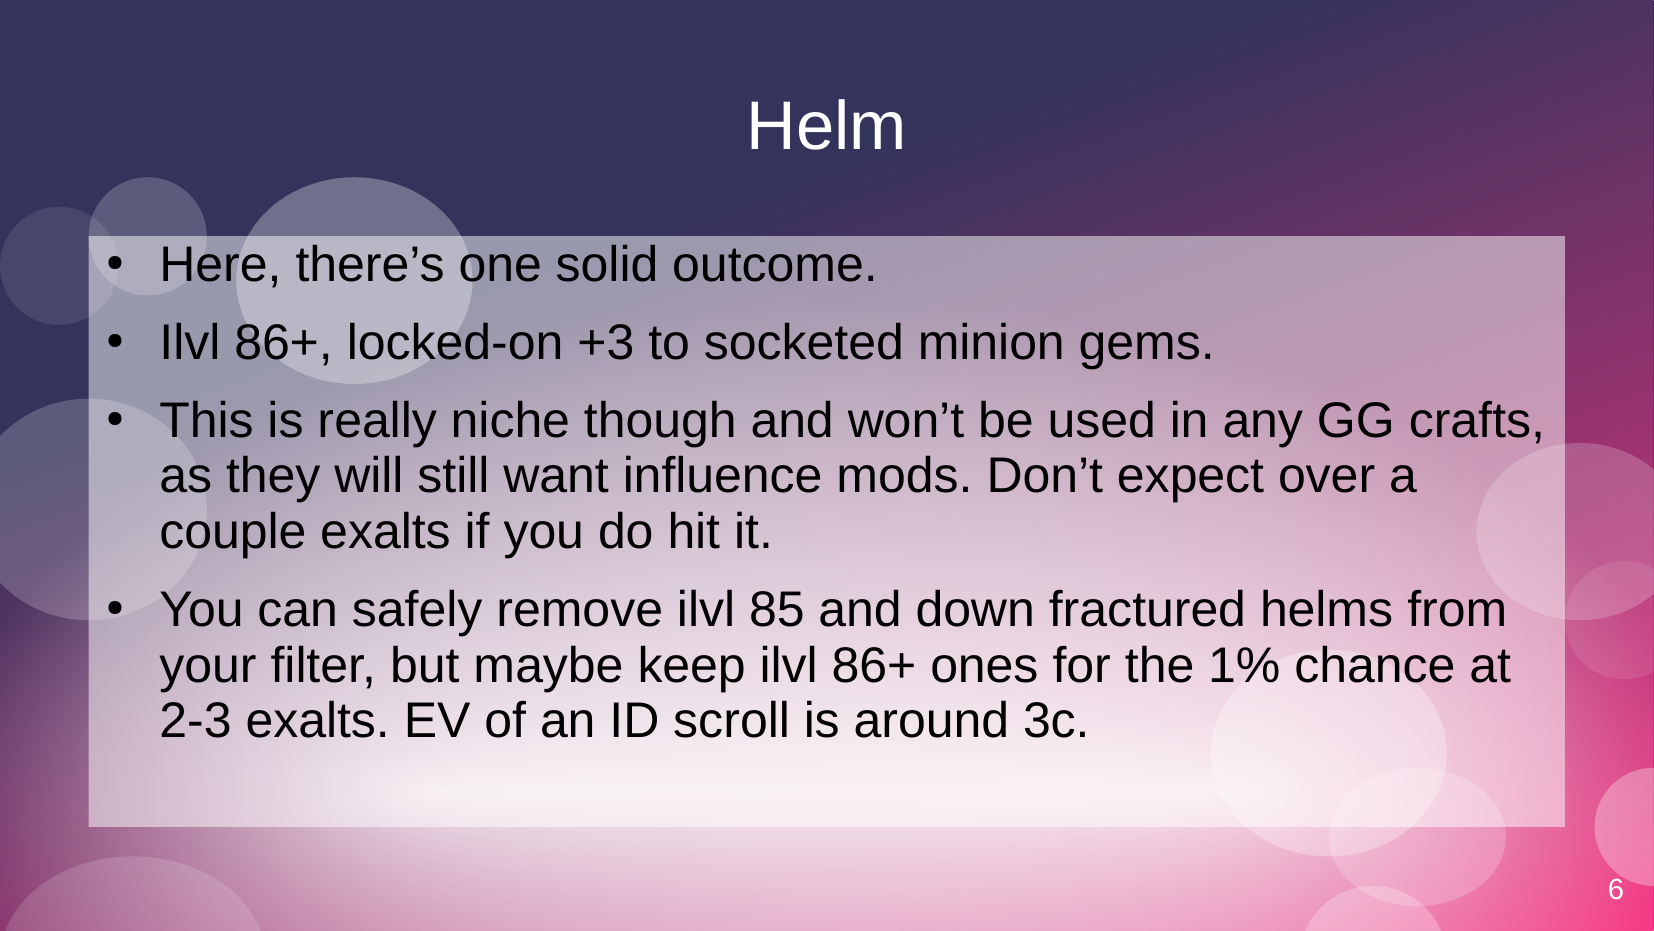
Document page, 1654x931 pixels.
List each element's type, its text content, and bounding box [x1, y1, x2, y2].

title Helm [88, 44, 1565, 207]
list Here, there’s one solid outcome. Ilvl 86+, locked-on +3 to socketed minion gems. This is really niche though and won’t be used in any GG crafts, as they will still want influence mods. Don’t expect over a couple exalts if you do hit it. You can safely remove ilvl 85 and down fractured helms from your filter, but maybe keep ilvl 86+ ones for the 1% chance at 2-3 exalts. EV of an ID scroll is around 3c. [88, 236, 1565, 827]
